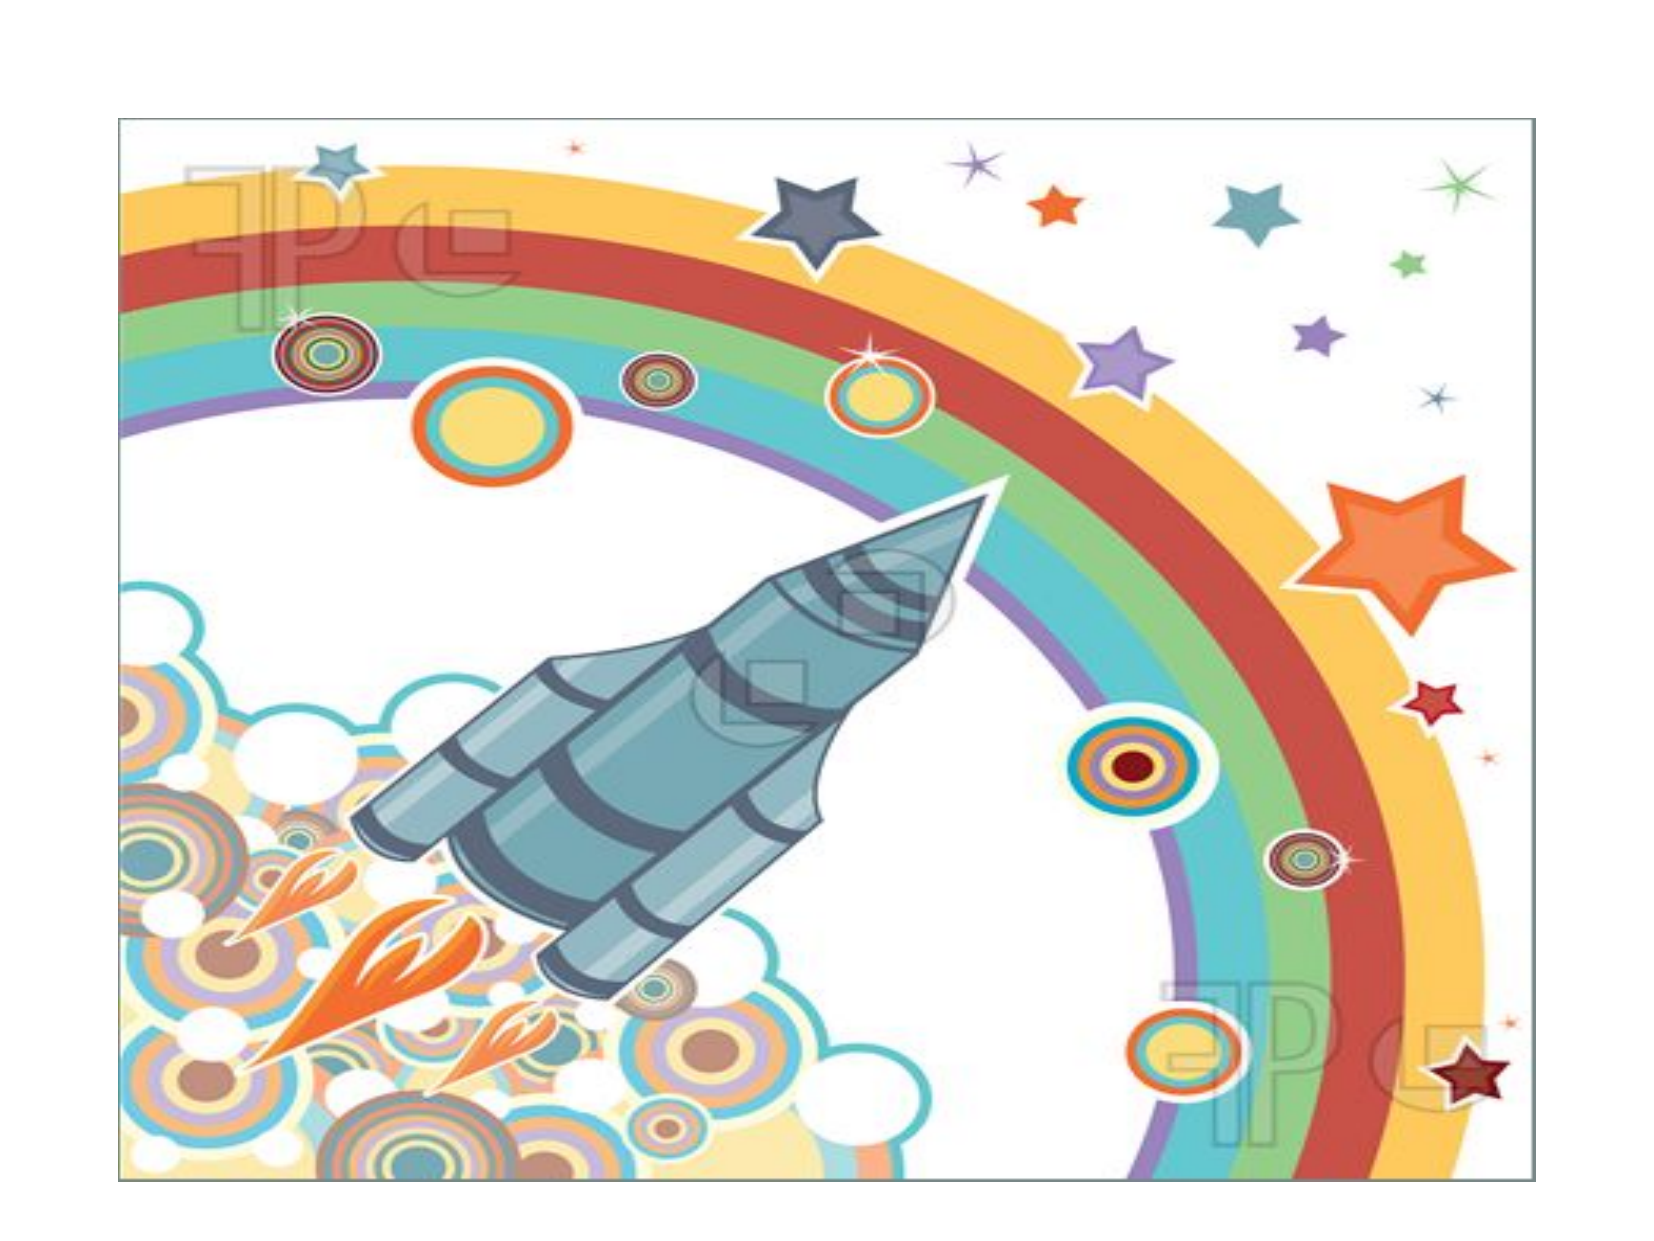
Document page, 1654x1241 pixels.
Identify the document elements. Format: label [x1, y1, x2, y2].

picture [118, 118, 1536, 1182]
